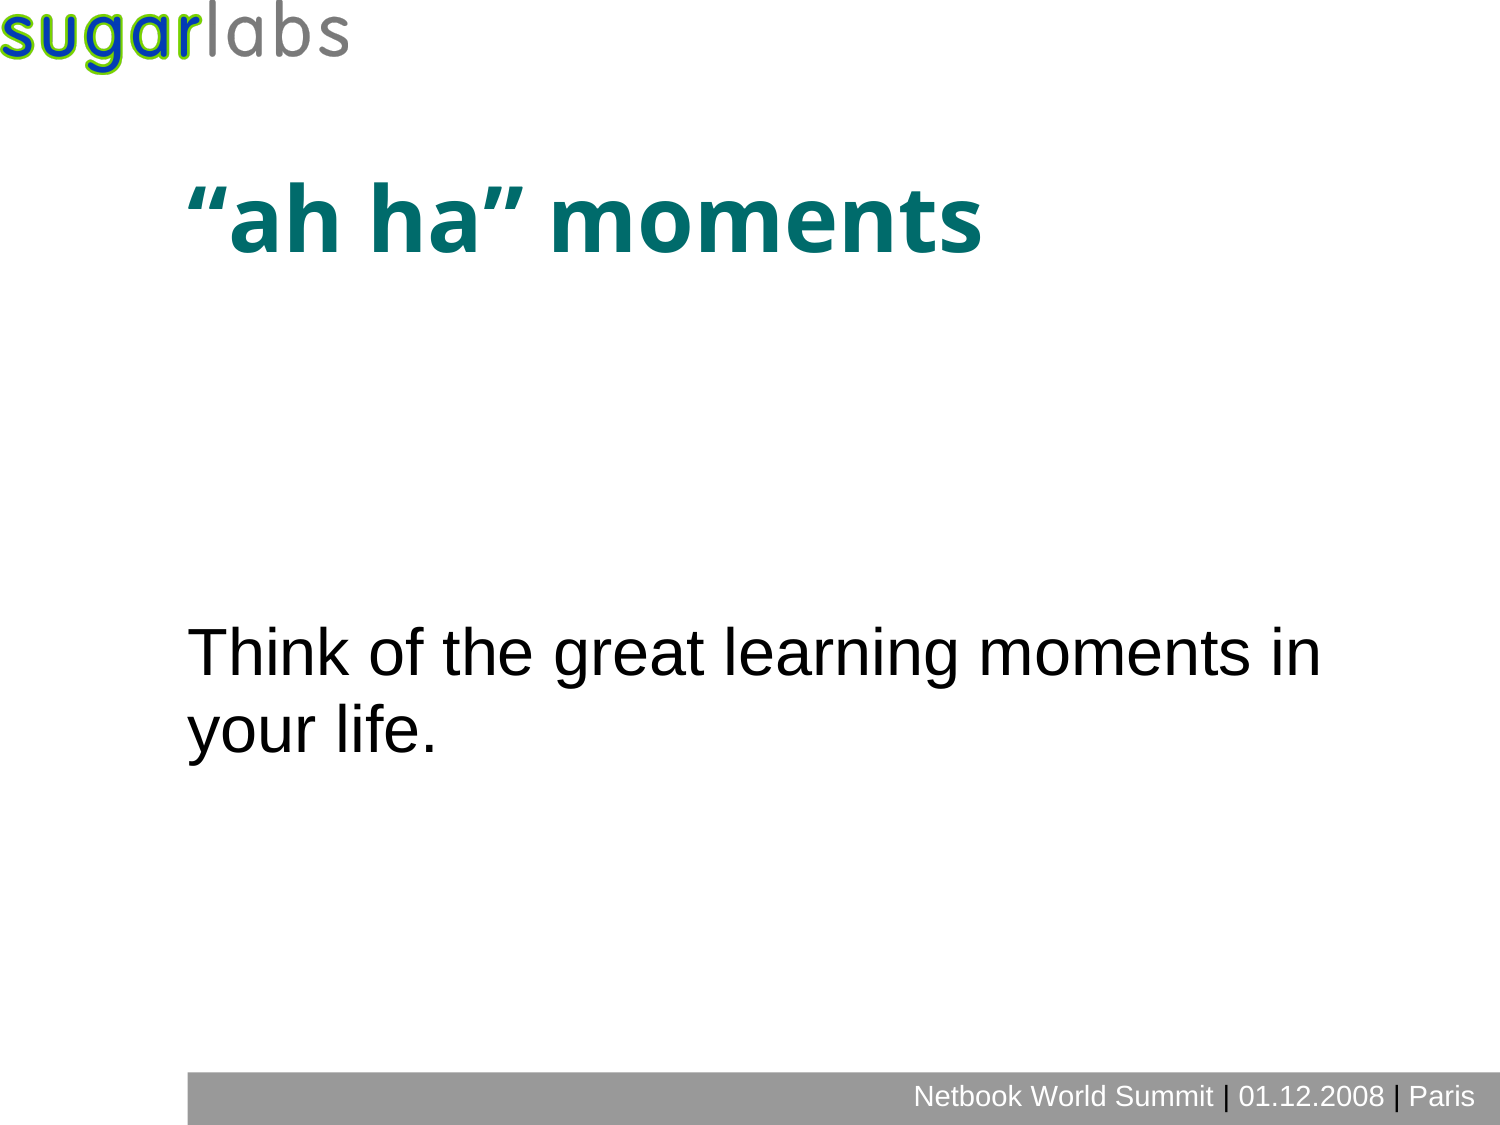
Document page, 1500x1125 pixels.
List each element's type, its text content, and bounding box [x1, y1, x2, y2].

title “ah ha” moments [187, 75, 1500, 338]
subtitle Think of the great learning moments in your life. [187, 337, 1425, 1042]
picture [0, 0, 348, 75]
